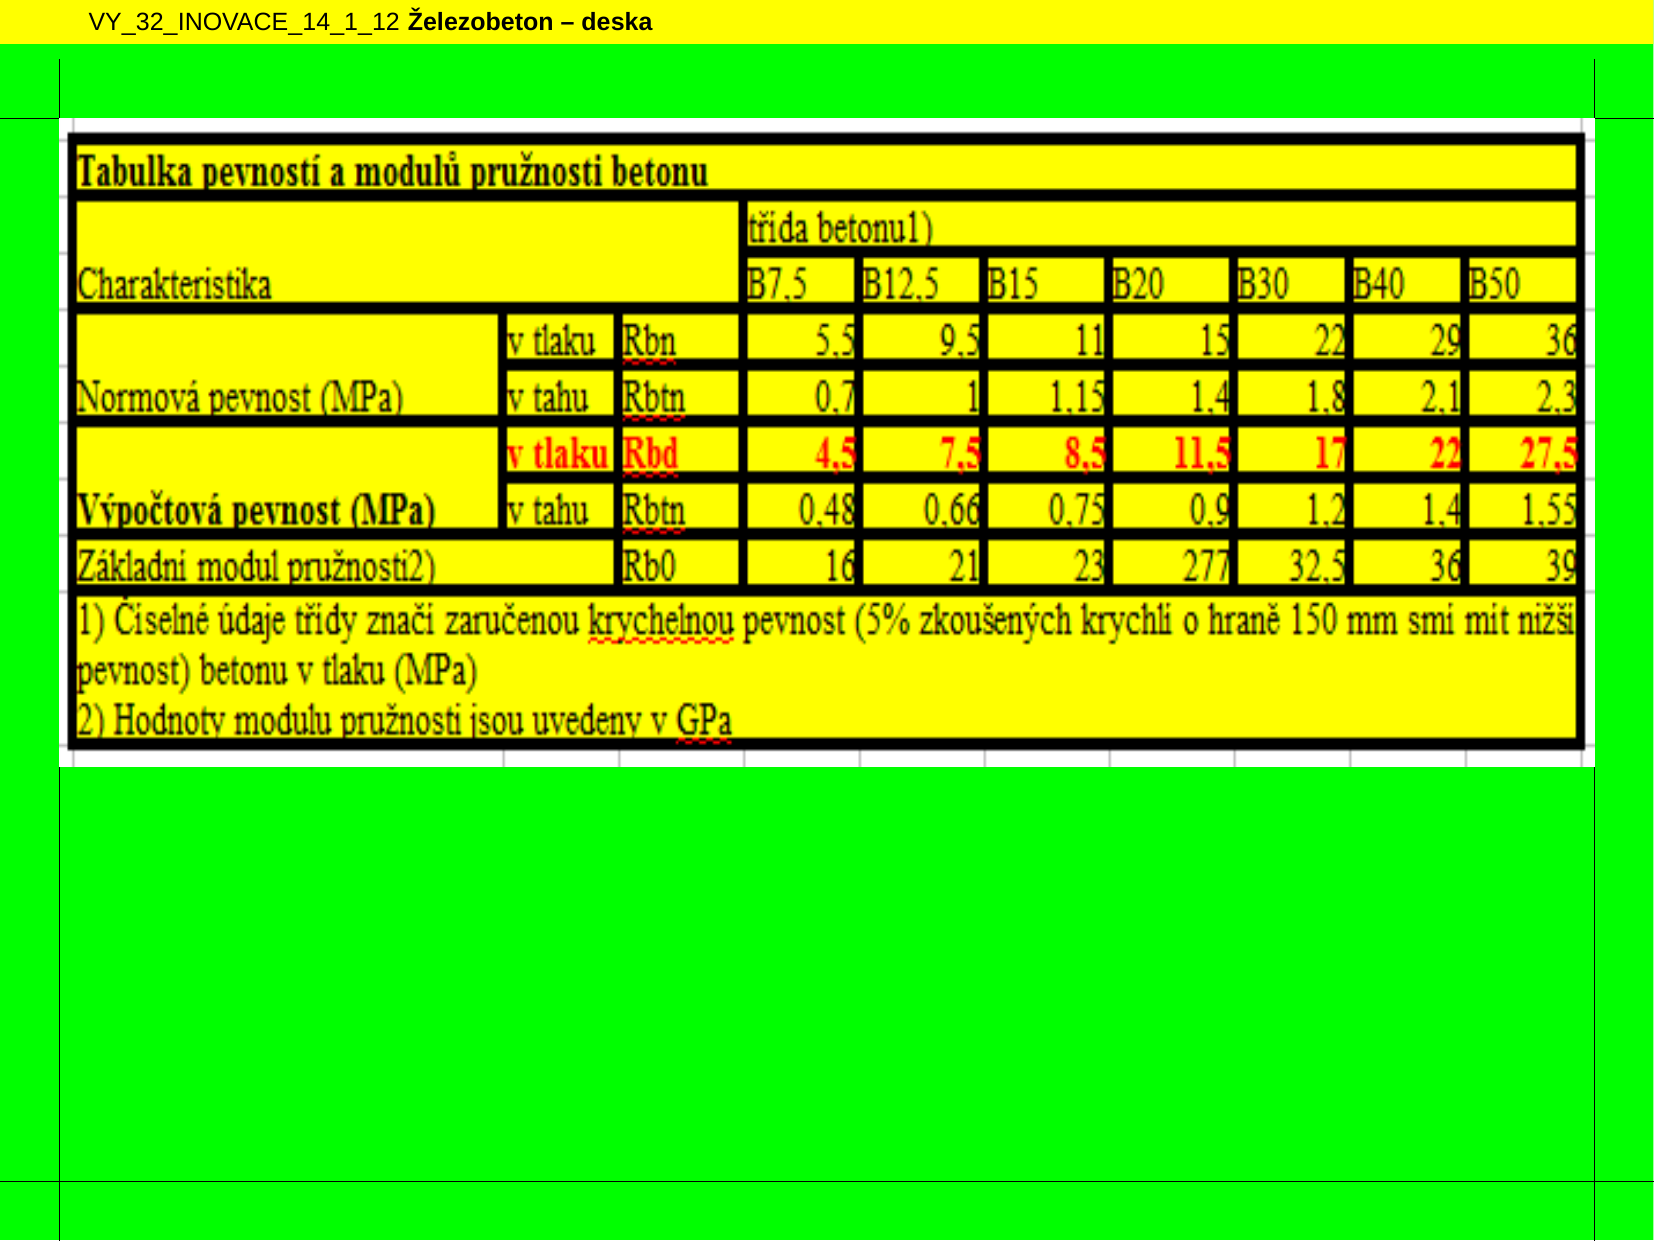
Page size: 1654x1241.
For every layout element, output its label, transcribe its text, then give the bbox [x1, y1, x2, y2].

text_box VY_32_INOVACE_14_1_12 Železobeton – deska [0, 0, 1654, 44]
picture [59, 118, 1595, 767]
